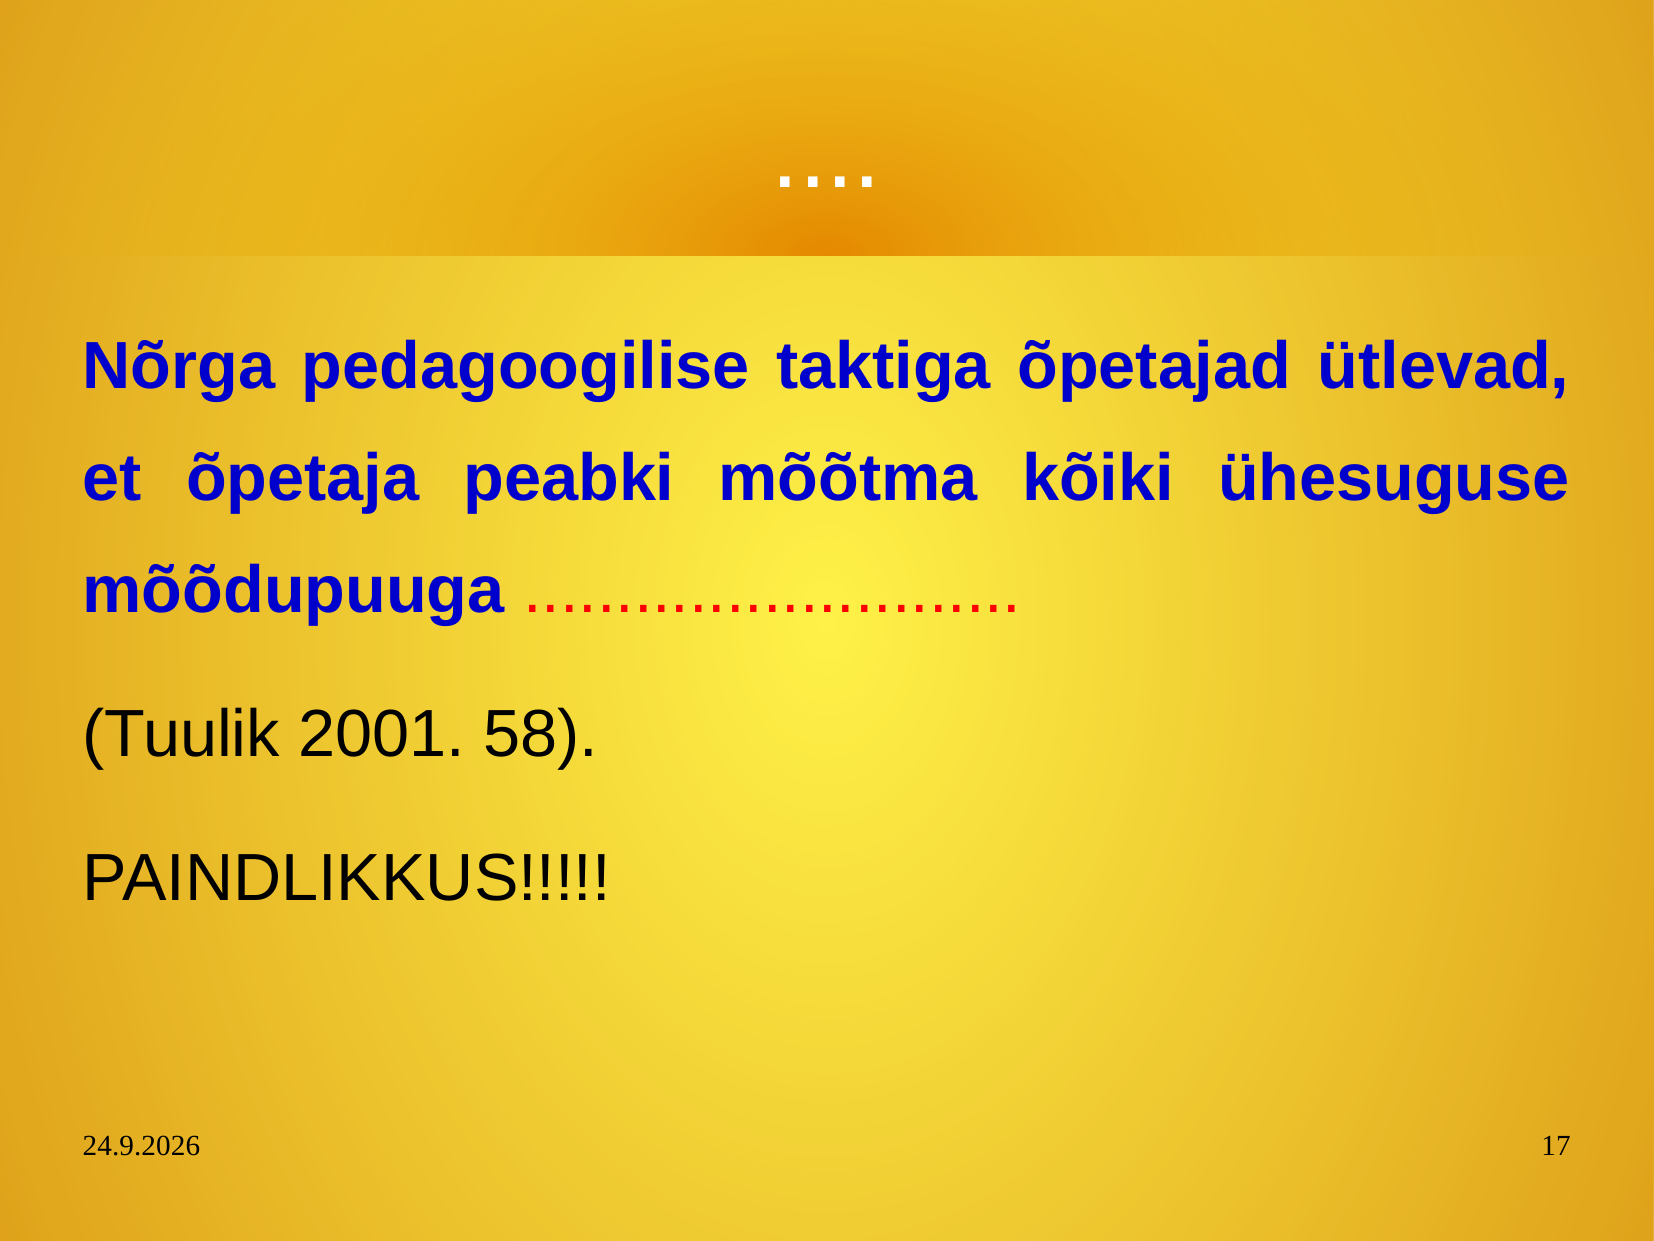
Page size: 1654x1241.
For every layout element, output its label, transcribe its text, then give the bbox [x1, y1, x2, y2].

list Nõrga pedagoogilise taktiga õpetajad ütlevad, et õpetaja peabki mõõtma kõiki ühesuguse mõõdupuuga ........................... (Tuulik 2001. 58). PAINDLIKKUS!!!!! [82, 290, 1571, 1010]
title .... [82, 49, 1571, 257]
